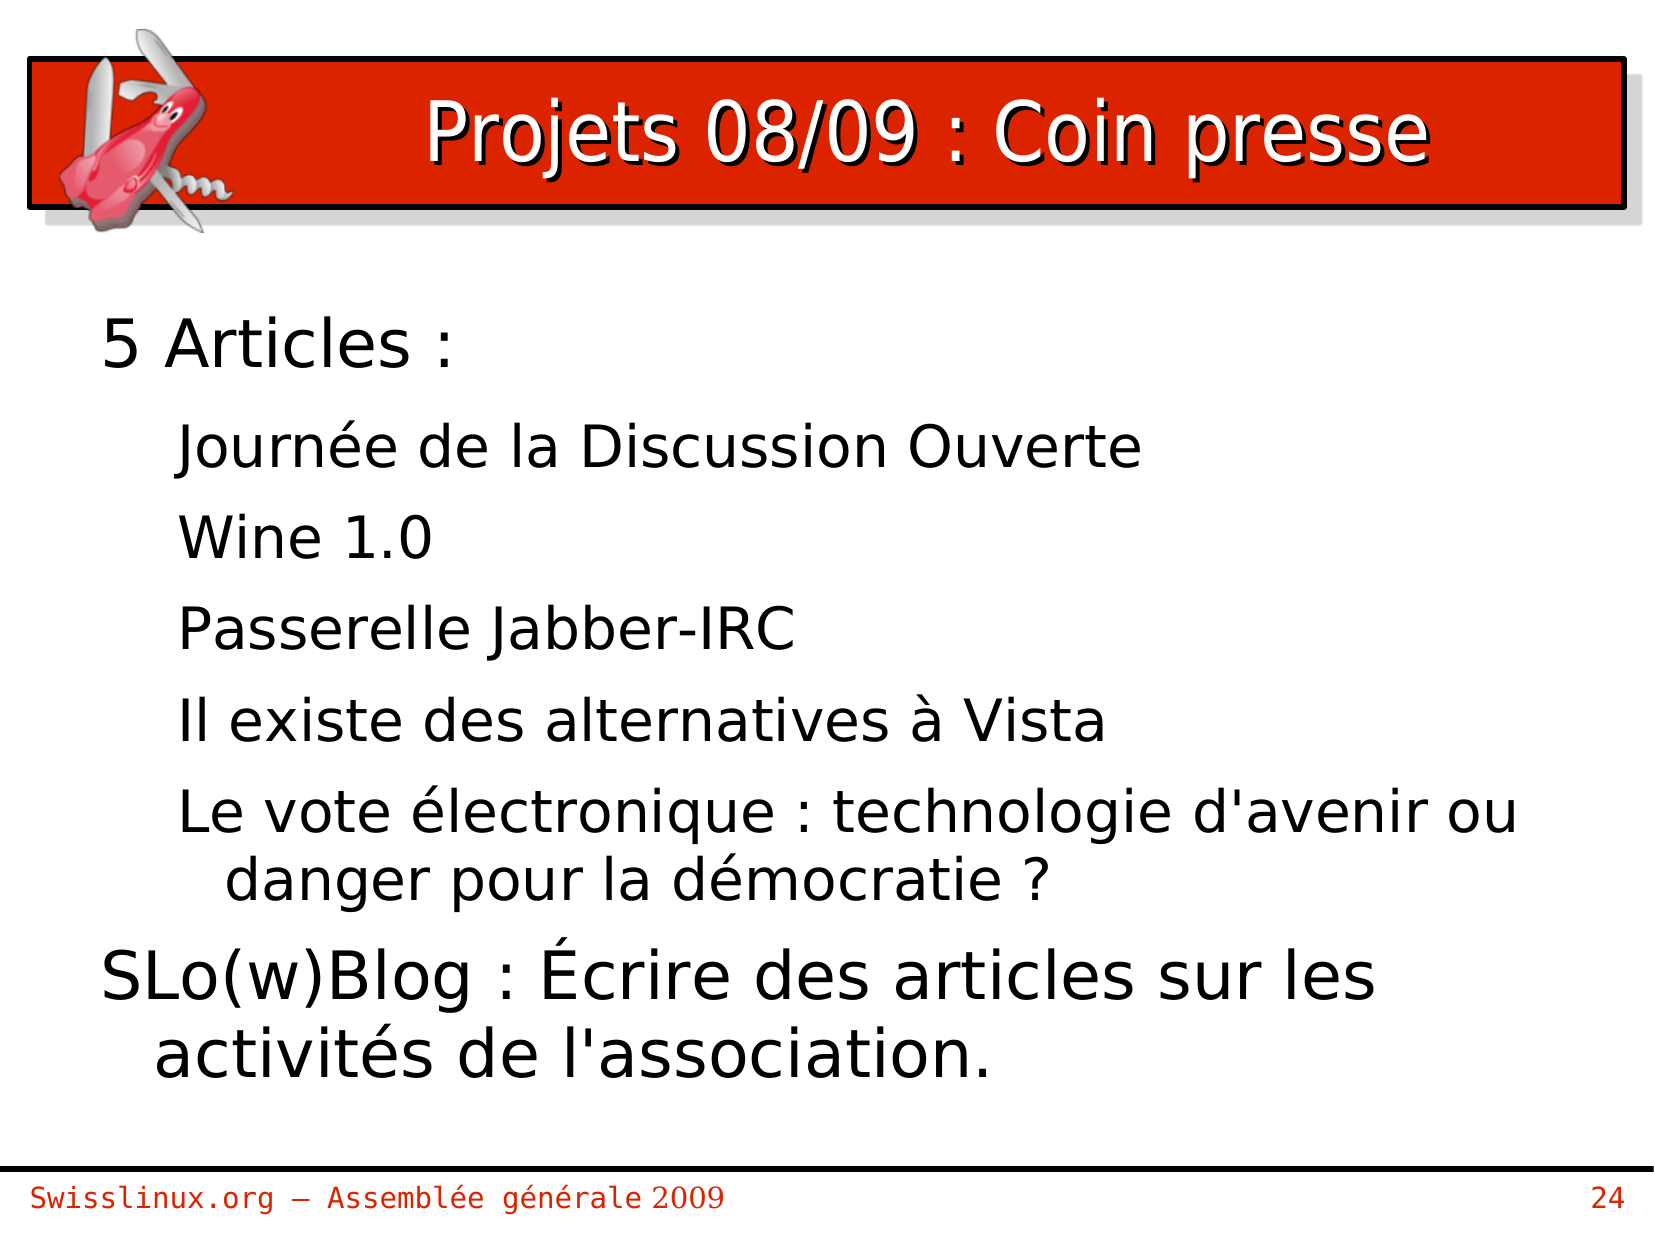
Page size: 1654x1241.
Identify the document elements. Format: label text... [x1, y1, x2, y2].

picture [59, 29, 234, 233]
list 5 Articles : Journée de la Discussion Ouverte Wine 1.0 Passerelle Jabber-IRC Il existe des alternatives à Vista Le vote électronique : technologie d'avenir ou danger pour la démocratie ? SLo(w)Blog : Écrire des articles sur les activités de l'association. [82, 297, 1571, 1102]
title Projets 08/09 : Coin presse [259, 84, 1595, 182]
